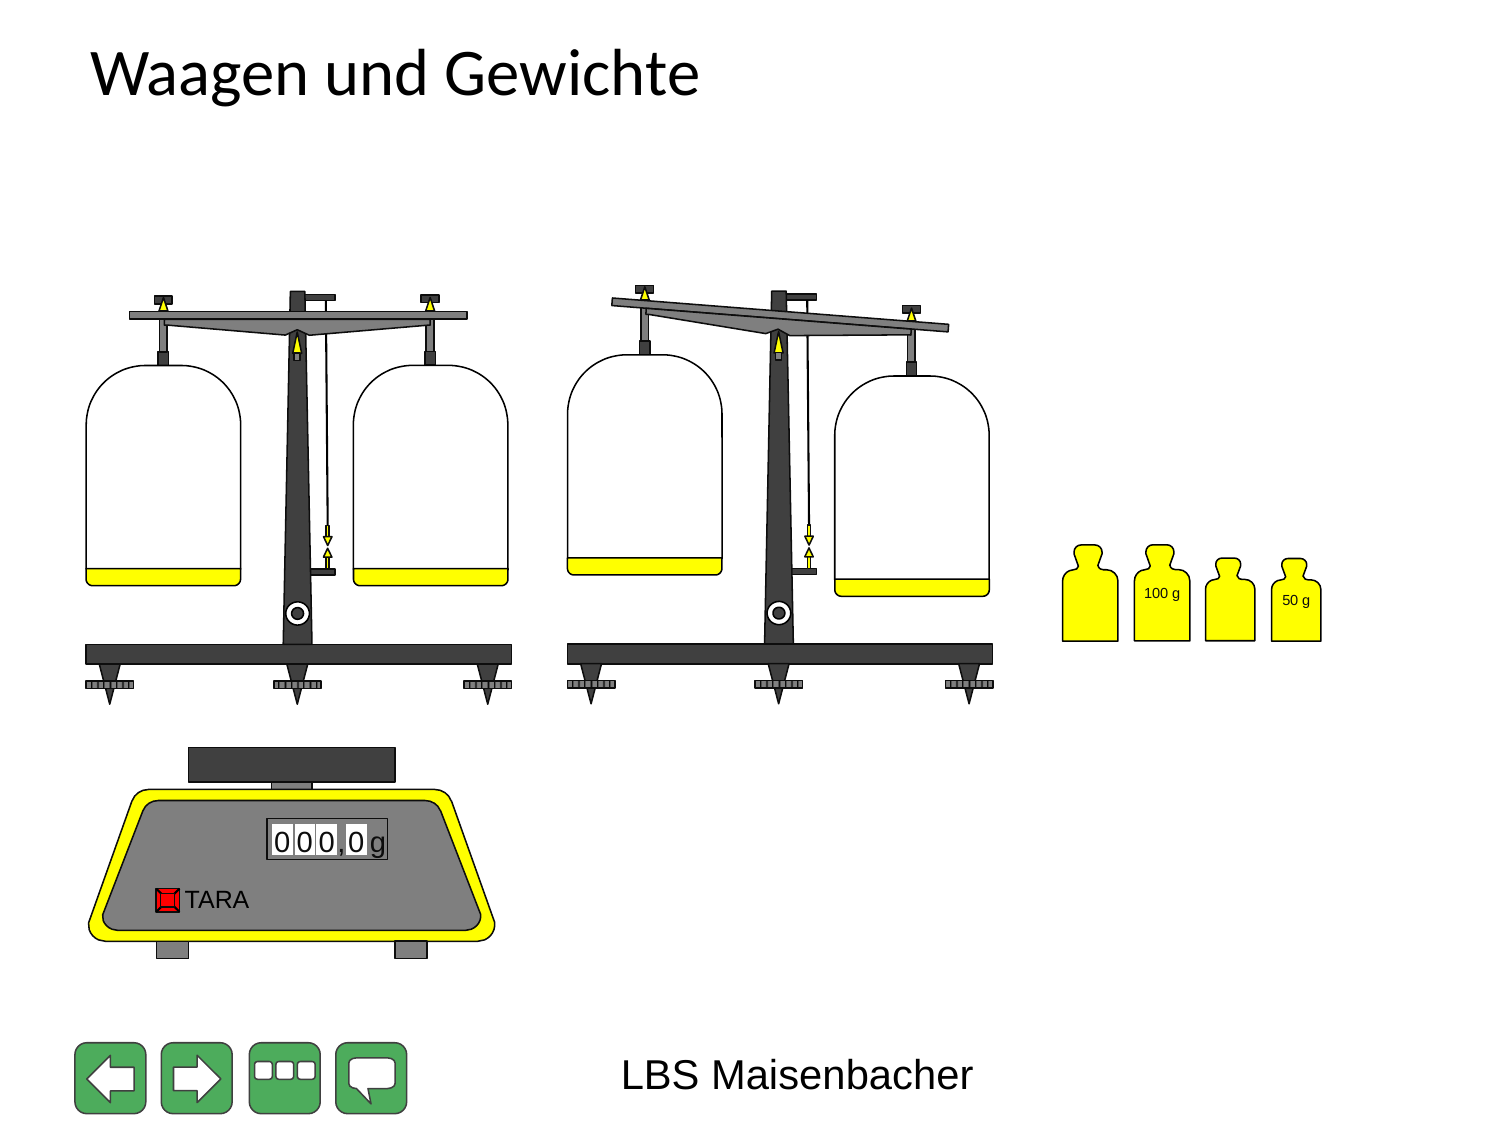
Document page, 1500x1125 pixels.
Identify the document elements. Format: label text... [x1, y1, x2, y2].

text_box [1062, 544, 1118, 642]
text_box [1205, 558, 1255, 641]
text_box 50 g [1271, 558, 1321, 642]
title Waagen und Gewichte [75, 20, 1426, 110]
text_box [567, 557, 722, 575]
text_box 0 [346, 823, 367, 855]
text_box [86, 291, 511, 705]
text_box [88, 747, 495, 959]
text_box 0 [294, 823, 316, 855]
text_box [323, 526, 332, 546]
text_box TARA [169, 876, 265, 922]
text_box 0 [316, 823, 336, 855]
text_box 100 g [1134, 544, 1190, 641]
text_box , [336, 823, 346, 855]
text_box [834, 579, 990, 597]
text_box g [369, 823, 387, 855]
text_box [567, 285, 993, 704]
text_box [804, 525, 814, 546]
text_box [353, 568, 508, 586]
text_box 0 [271, 823, 293, 855]
text_box [86, 568, 241, 586]
